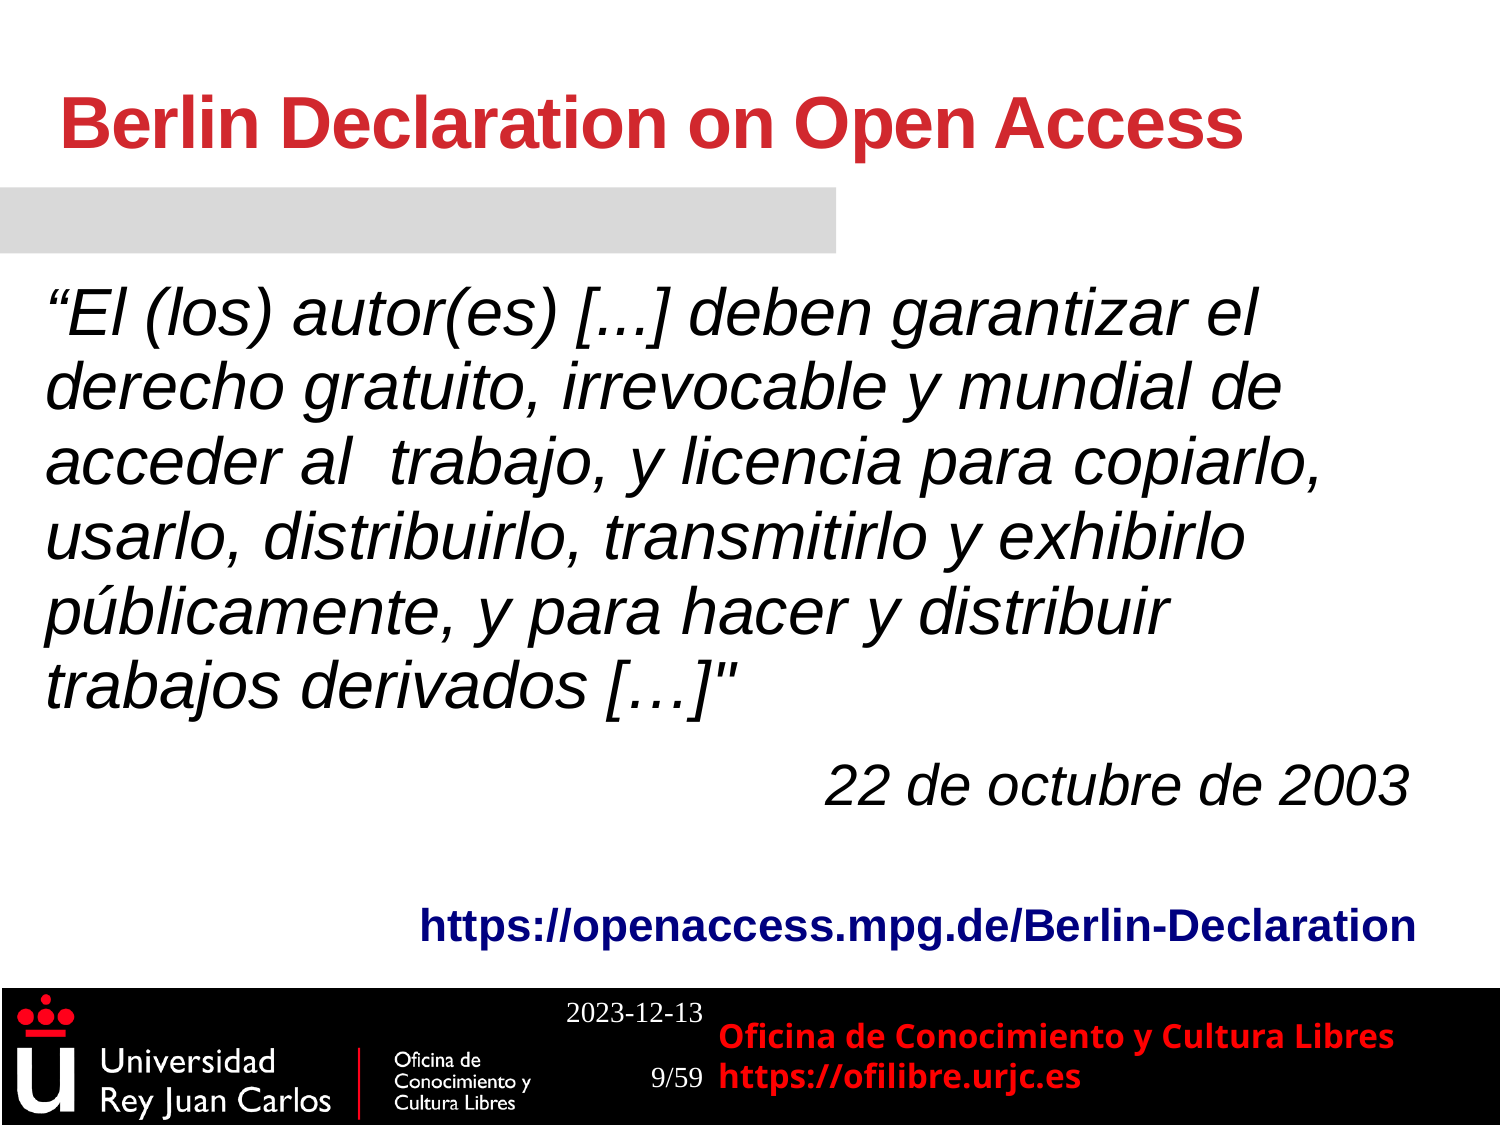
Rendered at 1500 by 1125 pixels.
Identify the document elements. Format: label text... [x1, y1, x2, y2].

text_box https://openaccess.mpg.de/Berlin-Declaration [405, 892, 1441, 961]
text_box Berlin Declaration on Open Access [0, 24, 1326, 172]
picture [17, 994, 531, 1120]
title [75, 7, 1425, 196]
text_box “El (los) autor(es) [...] deben garantizar el derecho gratuito, irrevocable y mundial de acceder al trabajo, y licencia para copiarlo, usarlo, distribuirlo, transmitirlo y exhibirlo públicamente, y para hacer y distribuir trabajos derivados […]'' 22 de octubre de 2003 [30, 267, 1426, 826]
